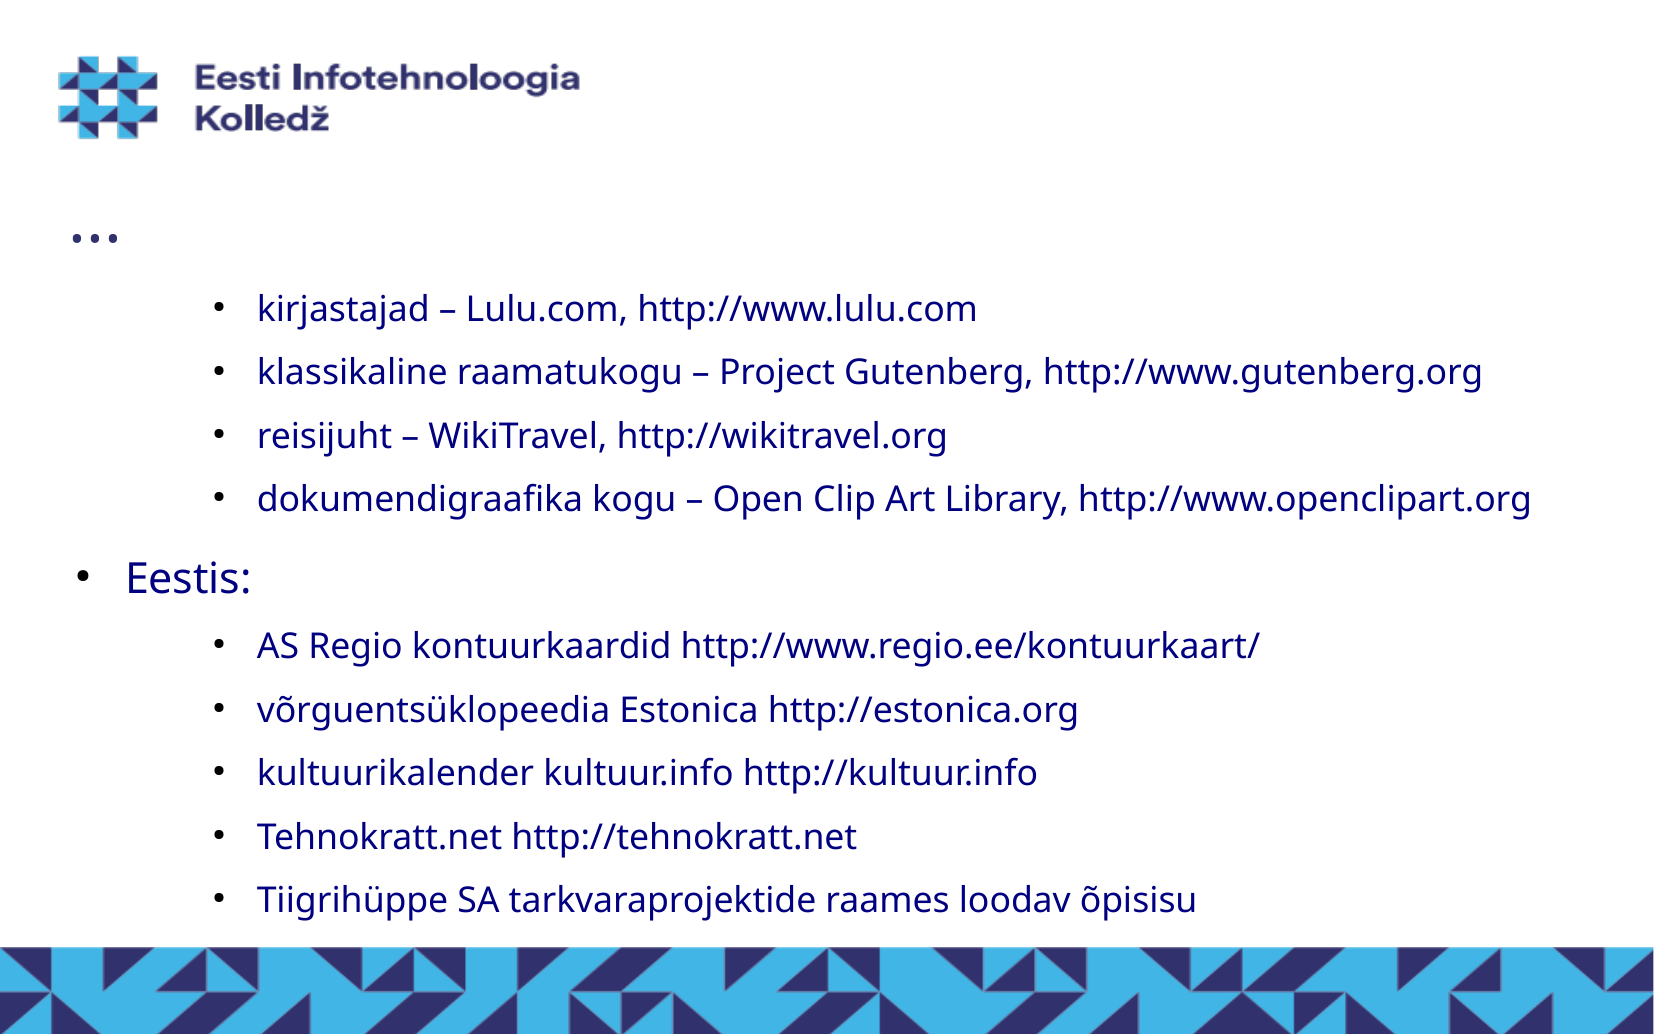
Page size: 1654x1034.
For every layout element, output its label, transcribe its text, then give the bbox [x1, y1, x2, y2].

title ... [68, 147, 1536, 283]
list kirjastajad – Lulu.com, http://www.lulu.com klassikaline raamatukogu – Project Gutenberg, http://www.gutenberg.org reisijuht – WikiTravel, http://wikitravel.org dokumendigraafika kogu – Open Clip Art Library, http://www.openclipart.org Eestis: AS Regio kontuurkaardid http://www.regio.ee/kontuurkaart/ võrguentsüklopeedia Estonica http://estonica.org kultuurikalender kultuur.info http://kultuur.info Tehnokratt.net http://tehnokratt.net Tiigrihüppe SA tarkvaraprojektide raames loodav õpisisu [59, 283, 1595, 936]
